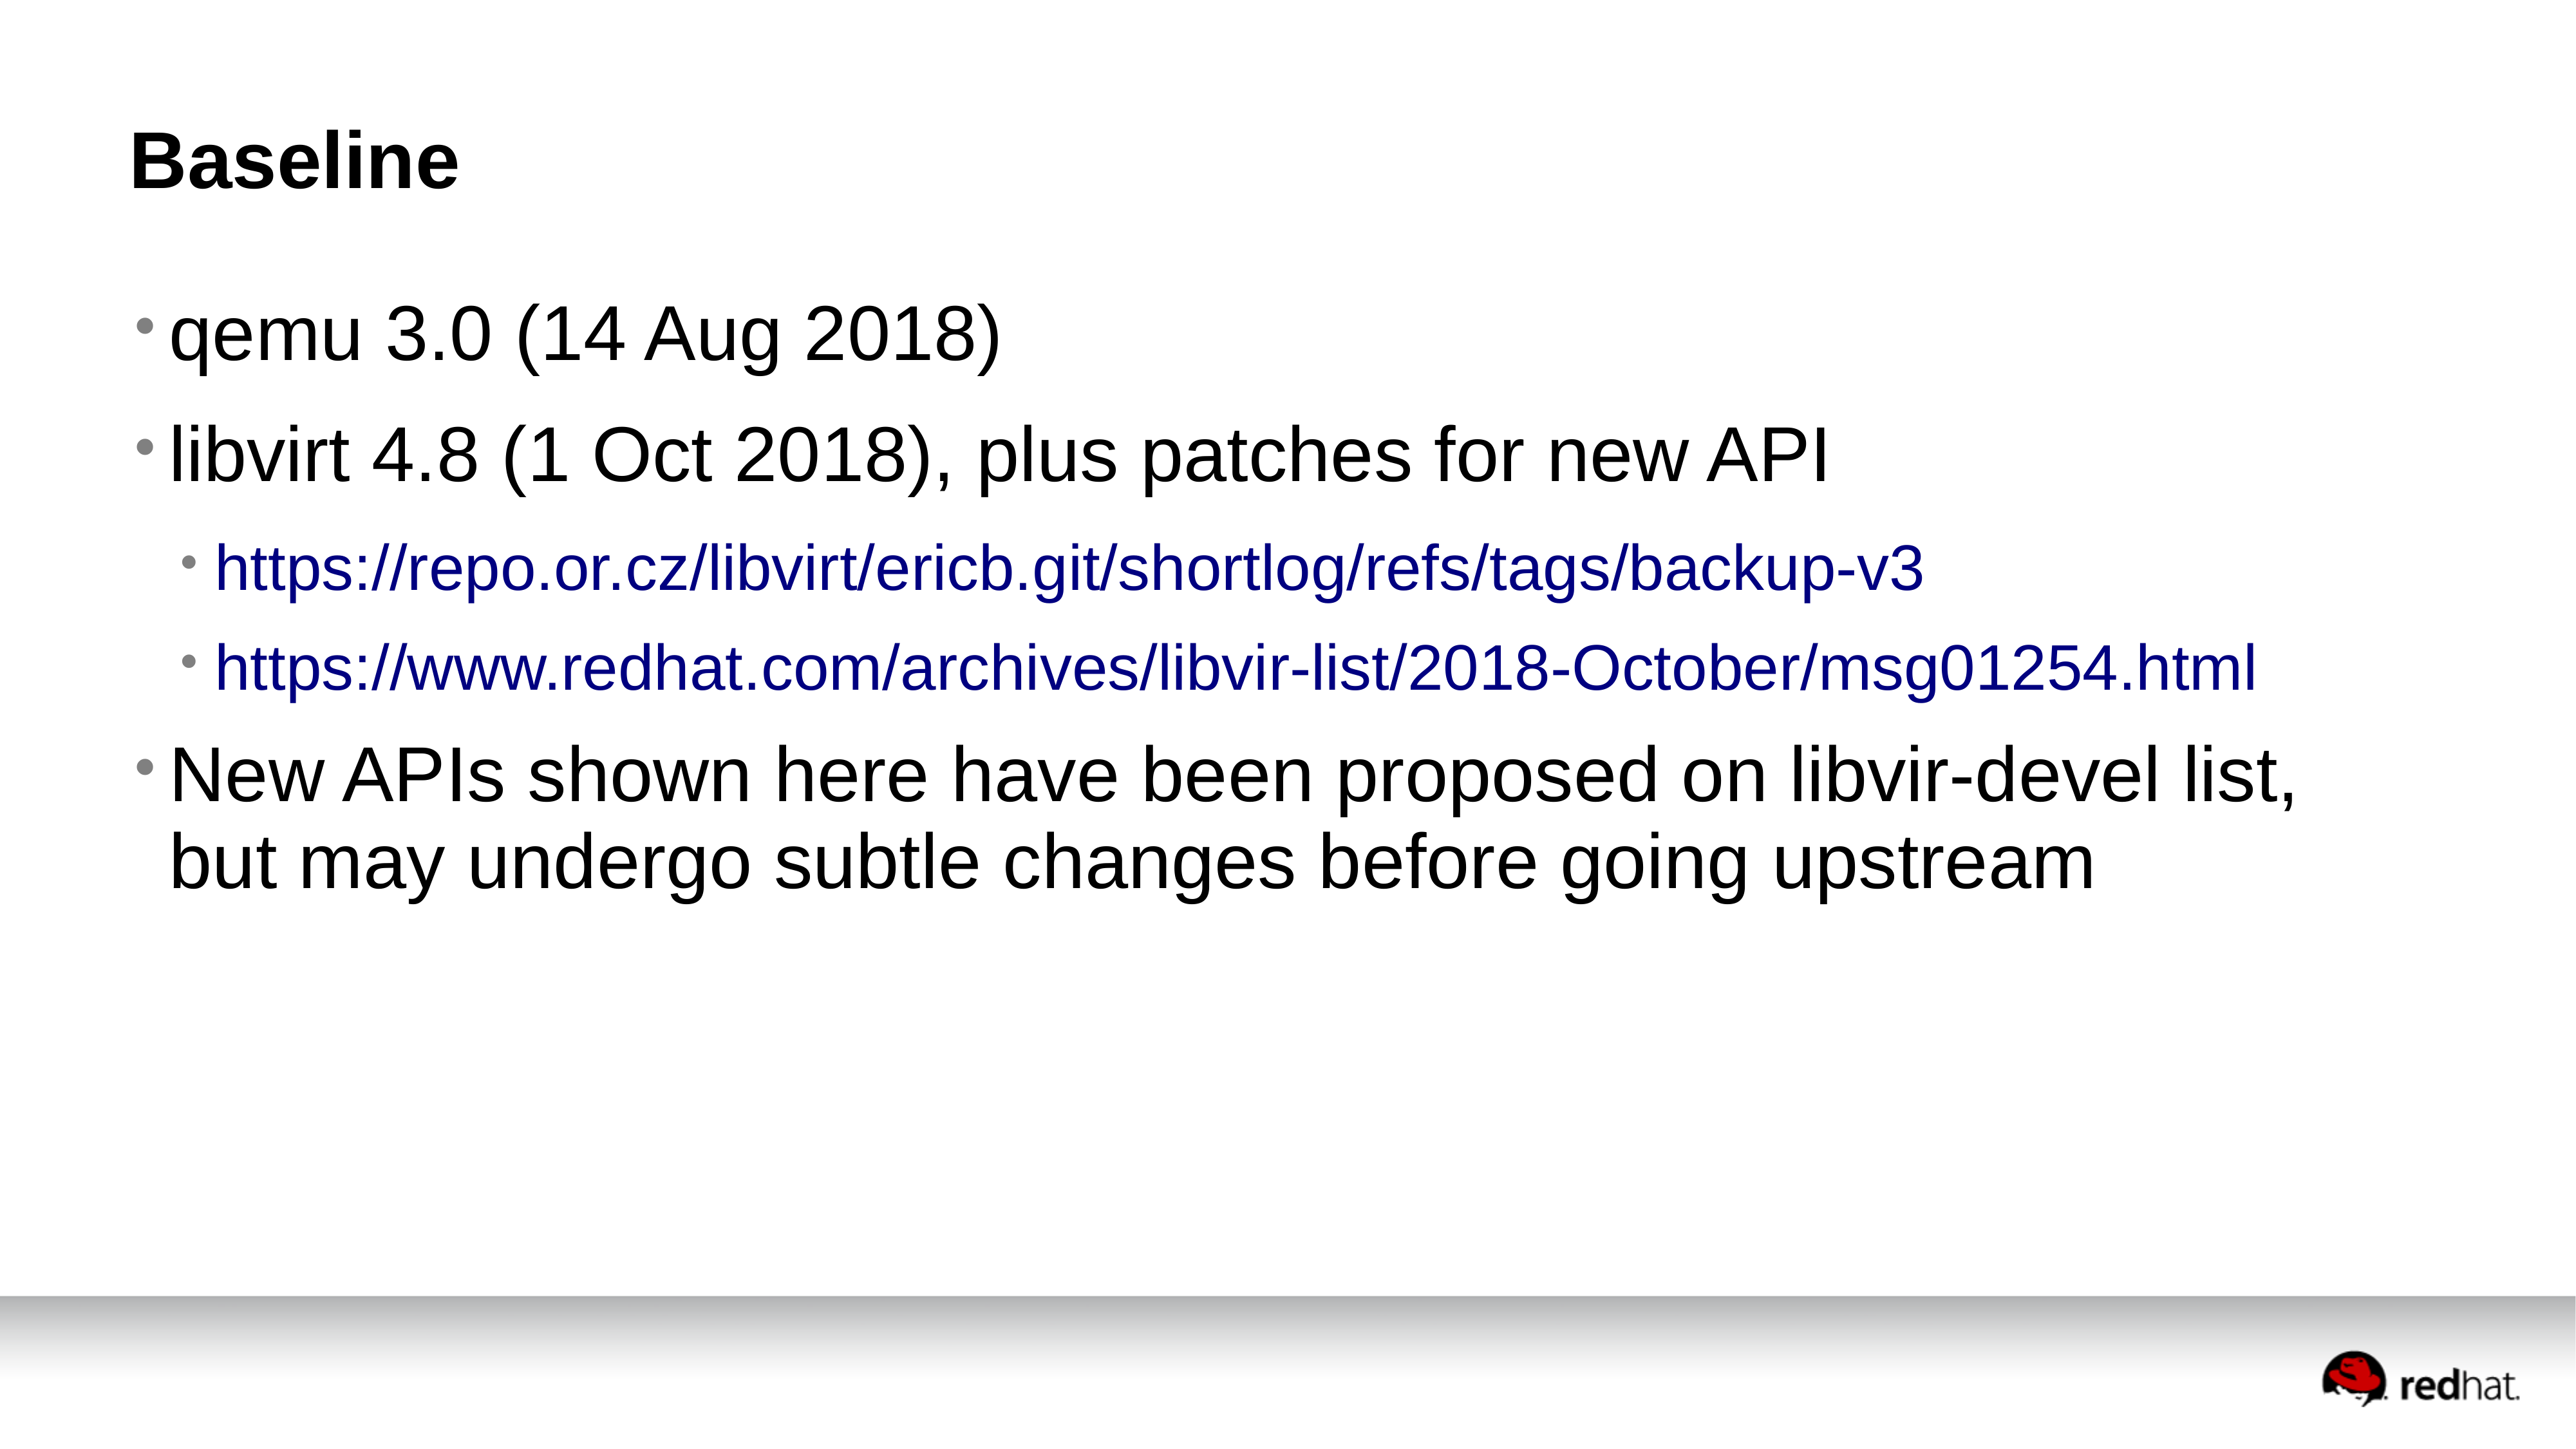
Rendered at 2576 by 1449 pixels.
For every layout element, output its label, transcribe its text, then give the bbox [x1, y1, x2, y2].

list qemu 3.0 (14 Aug 2018) libvirt 4.8 (1 Oct 2018), plus patches for new API https://repo.or.cz/libvirt/ericb.git/shortlog/refs/tags/backup-v3 https://www.redhat.com/archives/libvir-list/2018-October/msg01254.html New APIs shown here have been proposed on libvir-devel list, but may undergo subtle changes before going upstream [123, 289, 2425, 1208]
picture [0, 0, 2576, 1446]
title Baseline [129, 100, 2261, 222]
